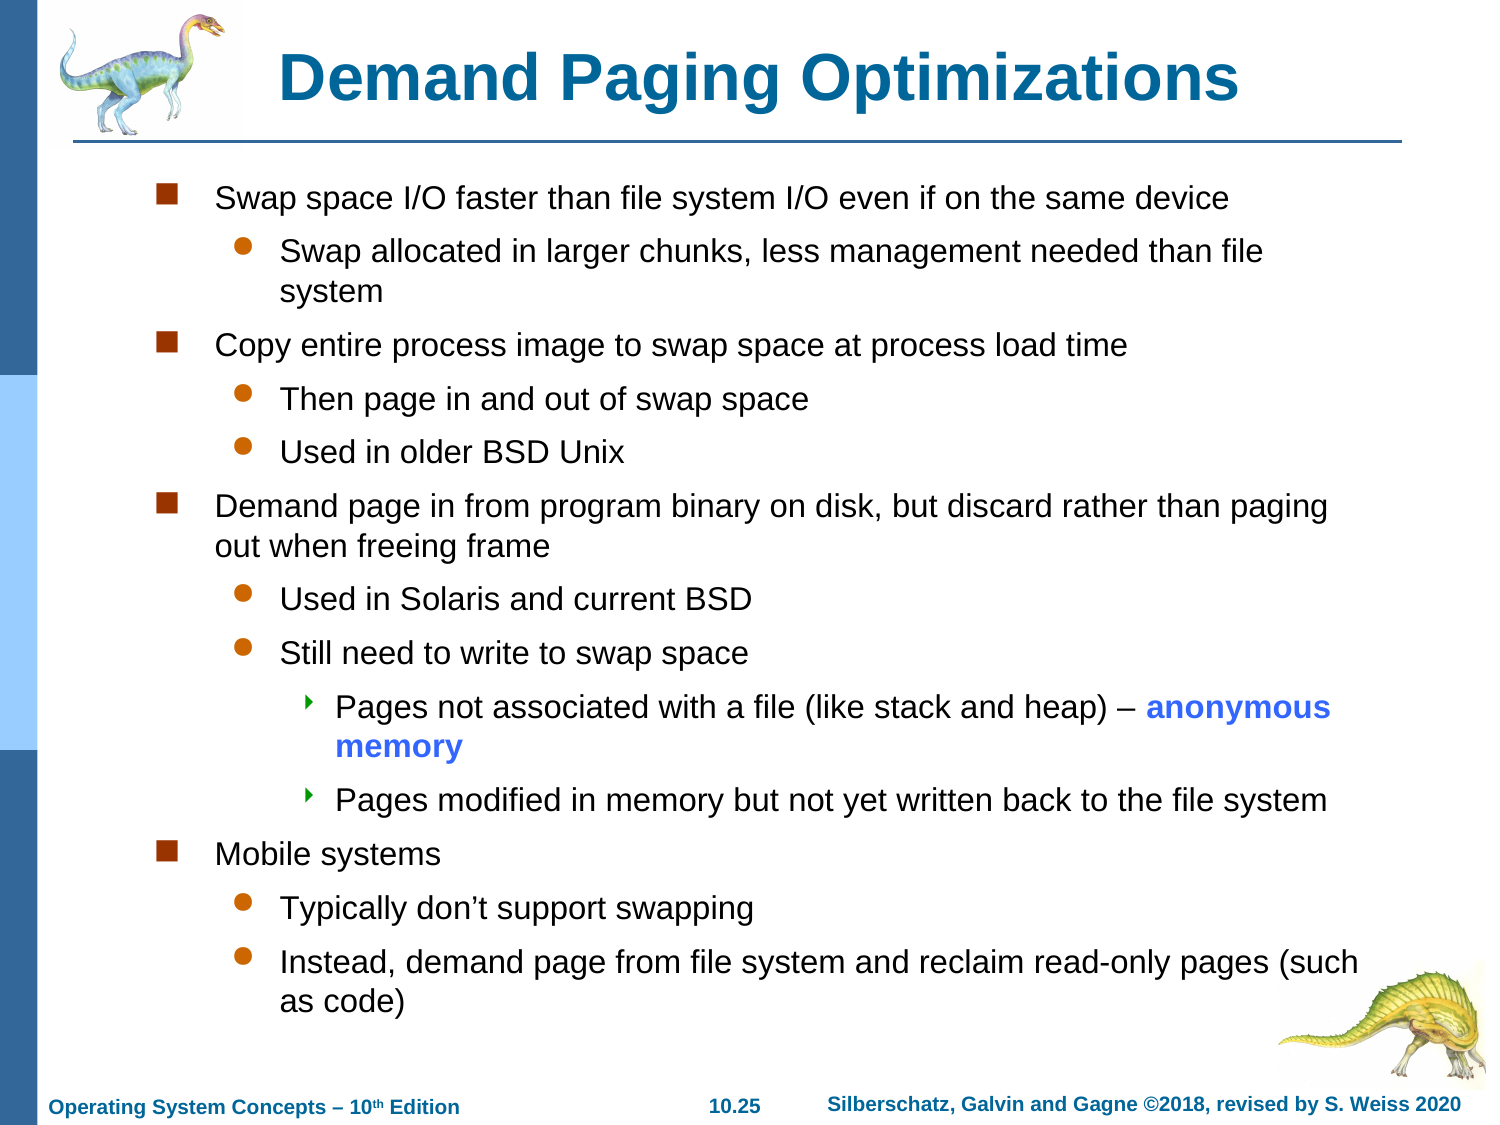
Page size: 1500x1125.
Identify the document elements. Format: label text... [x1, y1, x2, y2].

title Demand Paging Optimizations [85, 26, 1436, 122]
picture [46, 0, 243, 149]
picture [1144, 1096, 1152, 1101]
picture [1275, 959, 1486, 1090]
list Swap space I/O faster than file system I/O even if on the same device Swap allocated in larger chunks, less management needed than file system Copy entire process image to swap space at process load time Then page in and out of swap space Used in older BSD Unix Demand page in from program binary on disk, but discard rather than paging out when freeing frame Used in Solaris and current BSD Still need to write to swap space Pages not associated with a file (like stack and heap) – anonymous memory Pages modified in memory but not yet written back to the file system Mobile systems Typically don’t support swapping Instead, demand page from file system and reclaim read-only pages (such as code) [143, 168, 1387, 1028]
